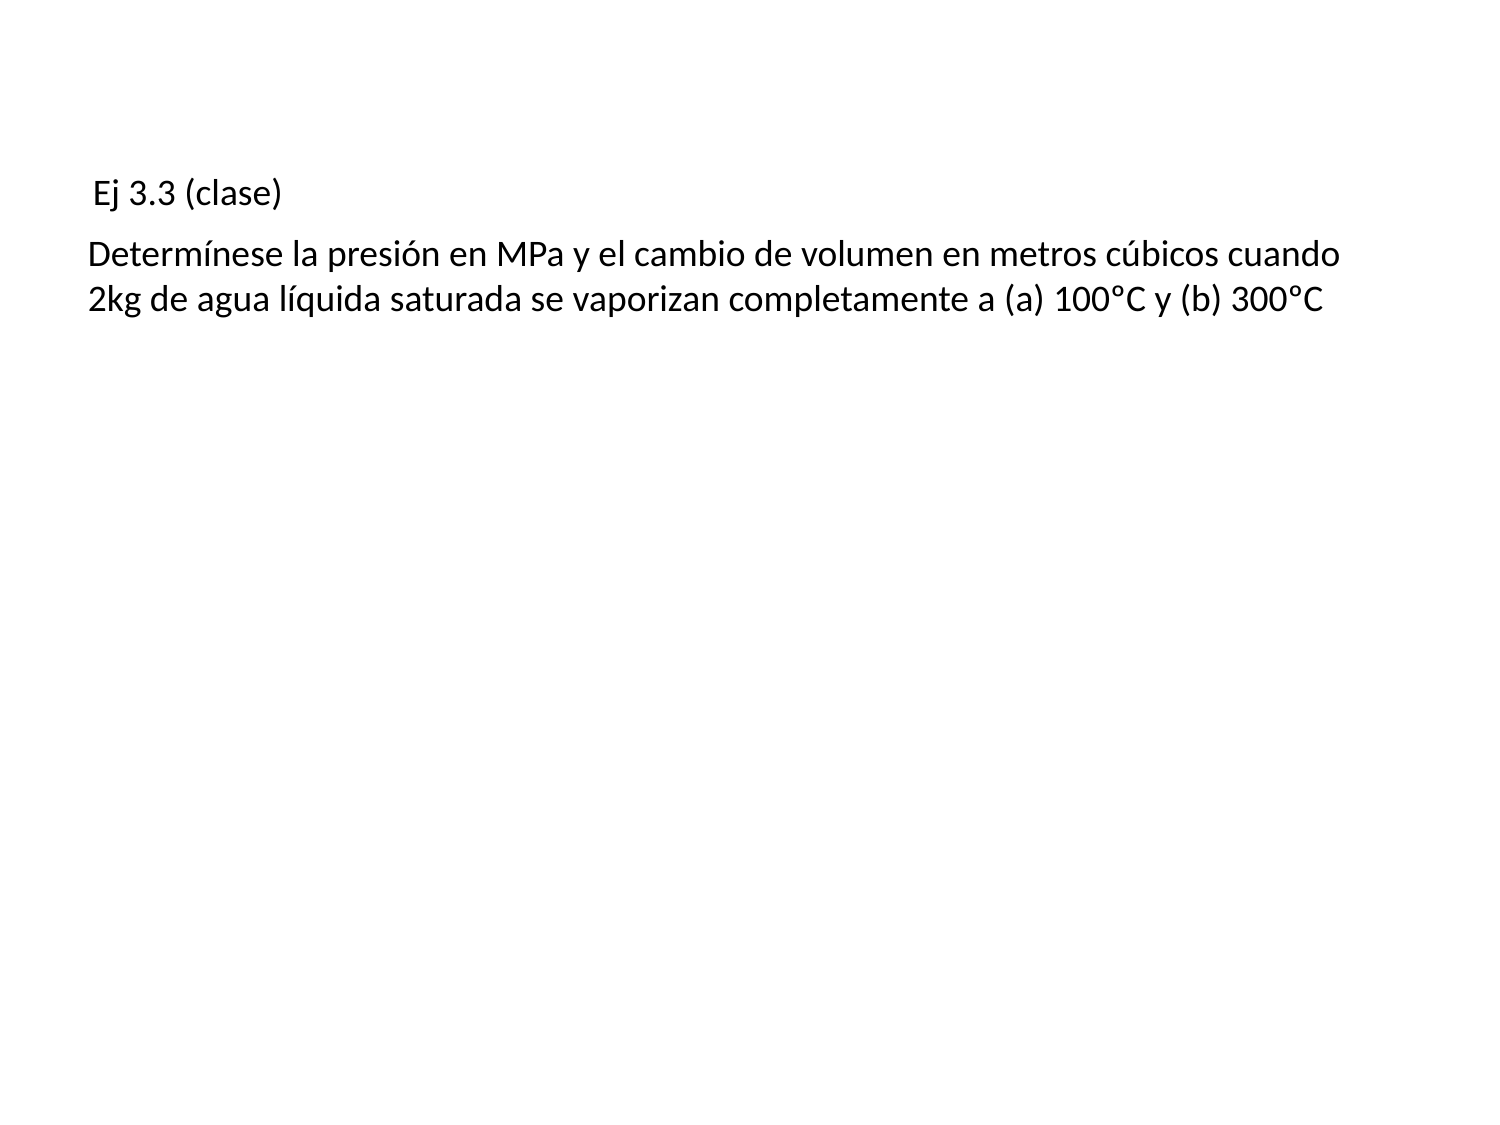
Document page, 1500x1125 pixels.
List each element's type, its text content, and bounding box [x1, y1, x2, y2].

text_box Ej 3.3 (clase) [78, 160, 298, 221]
text_box Determínese la presión en MPa y el cambio de volumen en metros cúbicos cuando 2kg de agua líquida saturada se vaporizan completamente a (a) 100ºC y (b) 300ºC [73, 221, 1408, 327]
